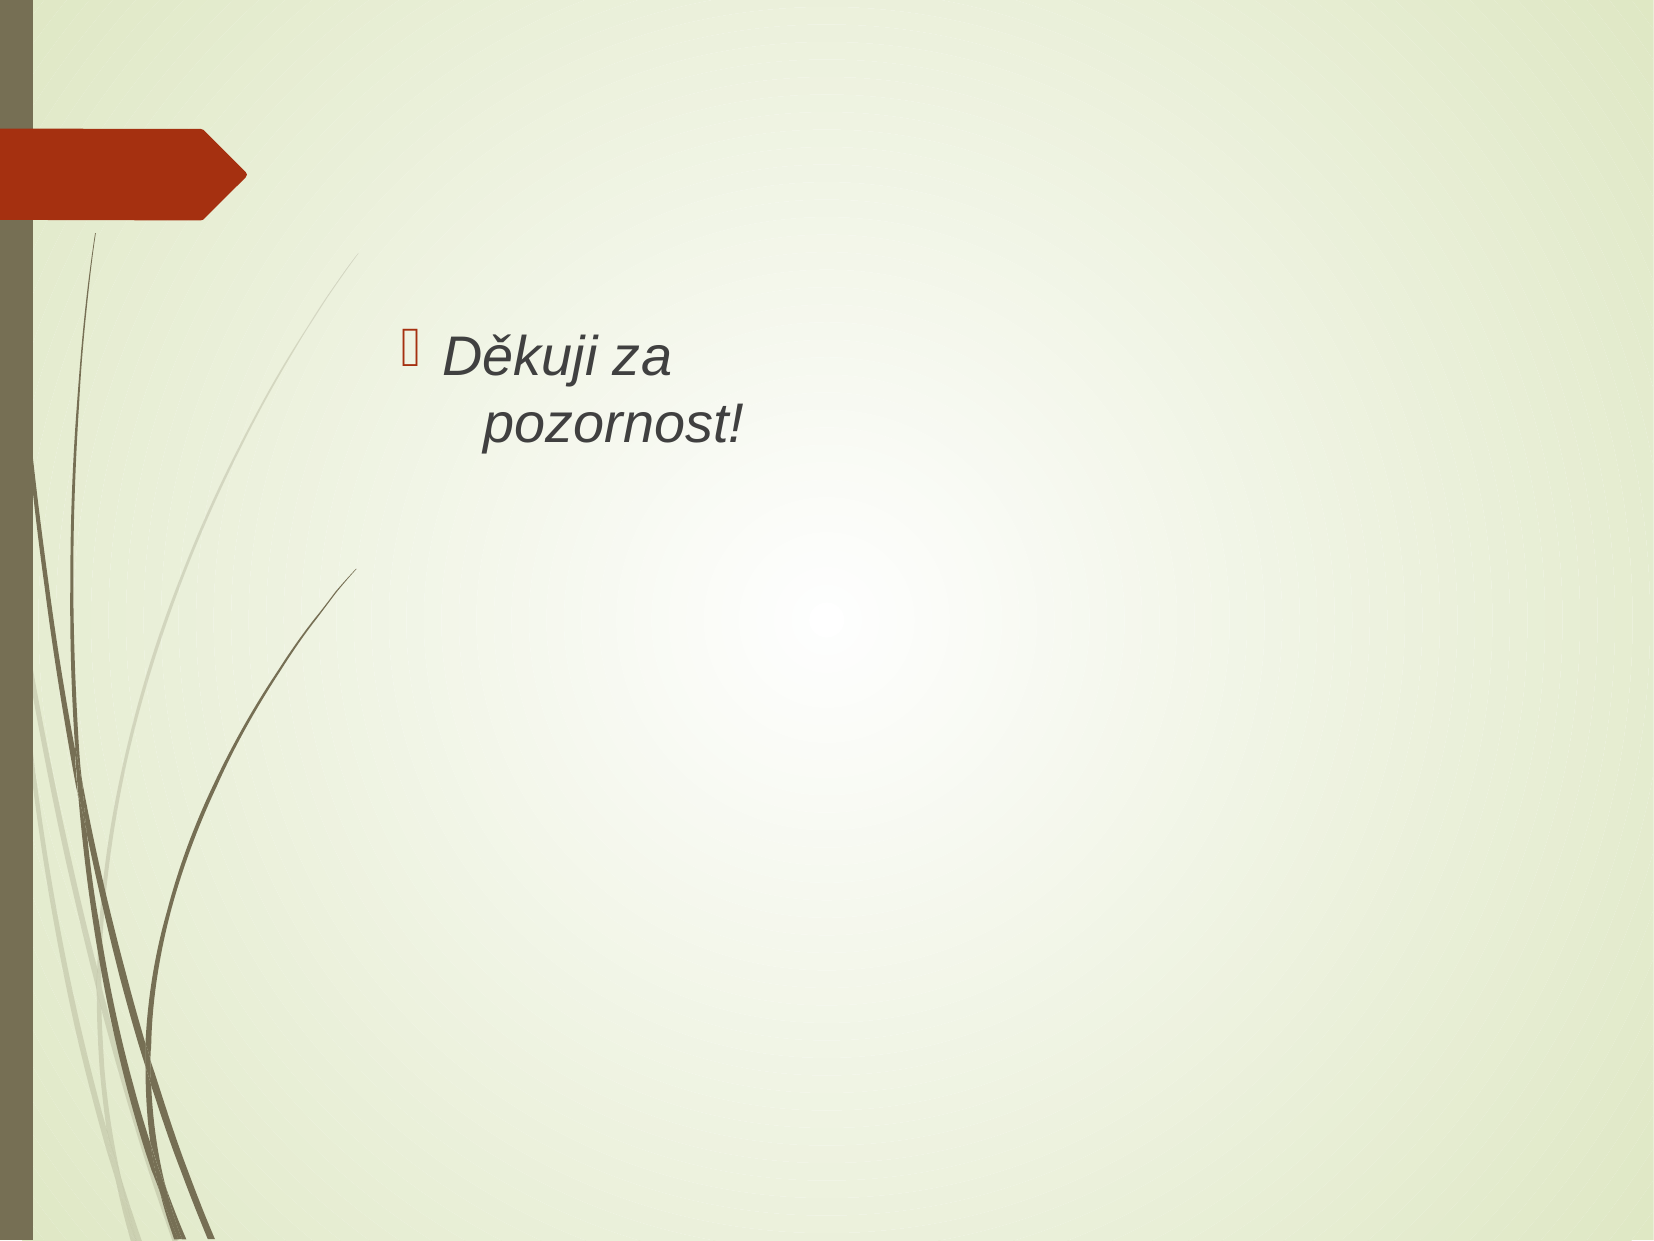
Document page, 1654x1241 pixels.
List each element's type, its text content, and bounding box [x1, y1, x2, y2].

list Děkuji za pozornost! [0, 290, 1489, 1010]
